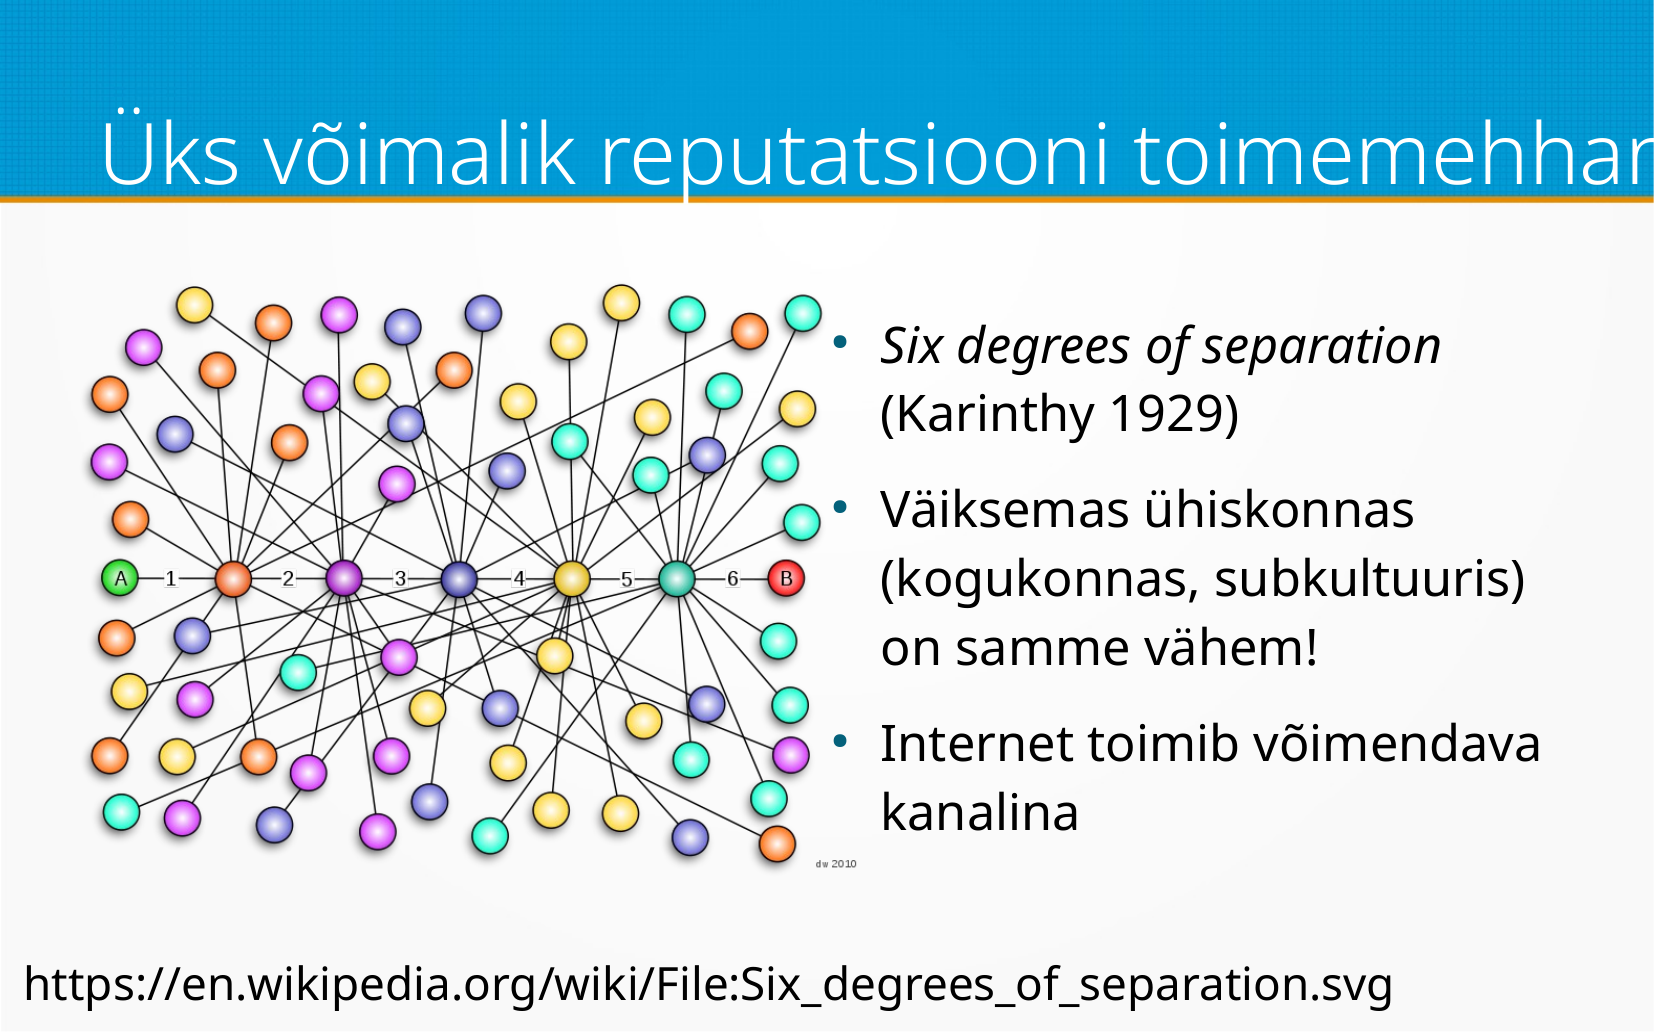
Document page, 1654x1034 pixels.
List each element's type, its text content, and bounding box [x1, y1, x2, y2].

list Six degrees of separation (Karinthy 1929) Väiksemas ühiskonnas (kogukonnas, subkultuuris) on samme vähem! Internet toimib võimendava kanalina [874, 309, 1601, 851]
picture [0, 195, 1654, 1034]
text_box https://en.wikipedia.org/wiki/File:Six_degrees_of_separation.svg [17, 923, 1512, 1034]
title Üks võimalik reputatsiooni toimemehhanism [98, 2, 1654, 210]
